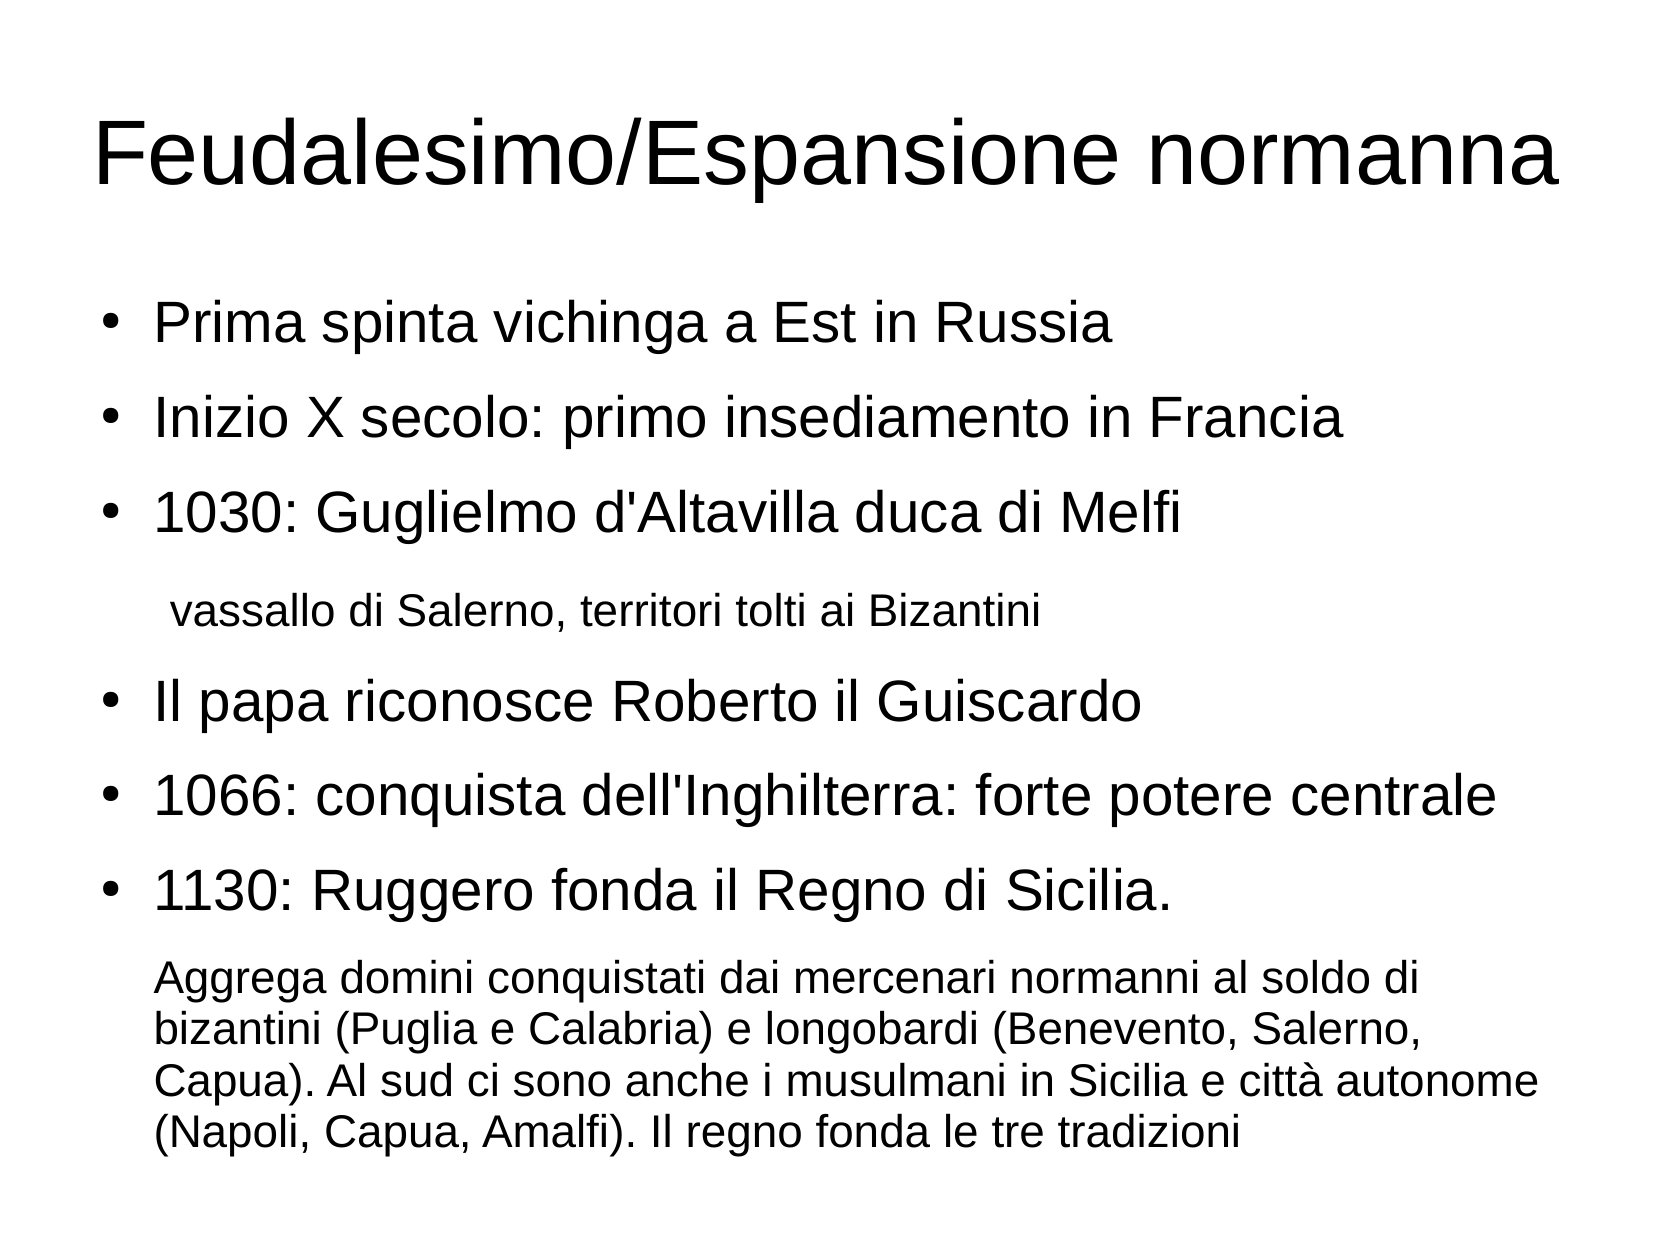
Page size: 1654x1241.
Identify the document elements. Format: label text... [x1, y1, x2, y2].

title Feudalesimo/Espansione normanna [82, 49, 1571, 257]
list Prima spinta vichinga a Est in Russia Inizio X secolo: primo insediamento in Francia 1030: Guglielmo d'Altavilla duca di Melfi vassallo di Salerno, territori tolti ai Bizantini Il papa riconosce Roberto il Guiscardo 1066: conquista dell'Inghilterra: forte potere centrale 1130: Ruggero fonda il Regno di Sicilia. Aggrega domini conquistati dai mercenari normanni al soldo di bizantini (Puglia e Calabria) e longobardi (Benevento, Salerno, Capua). Al sud ci sono anche i musulmani in Sicilia e città autonome (Napoli, Capua, Amalfi). Il regno fonda le tre tradizioni [82, 290, 1571, 1241]
